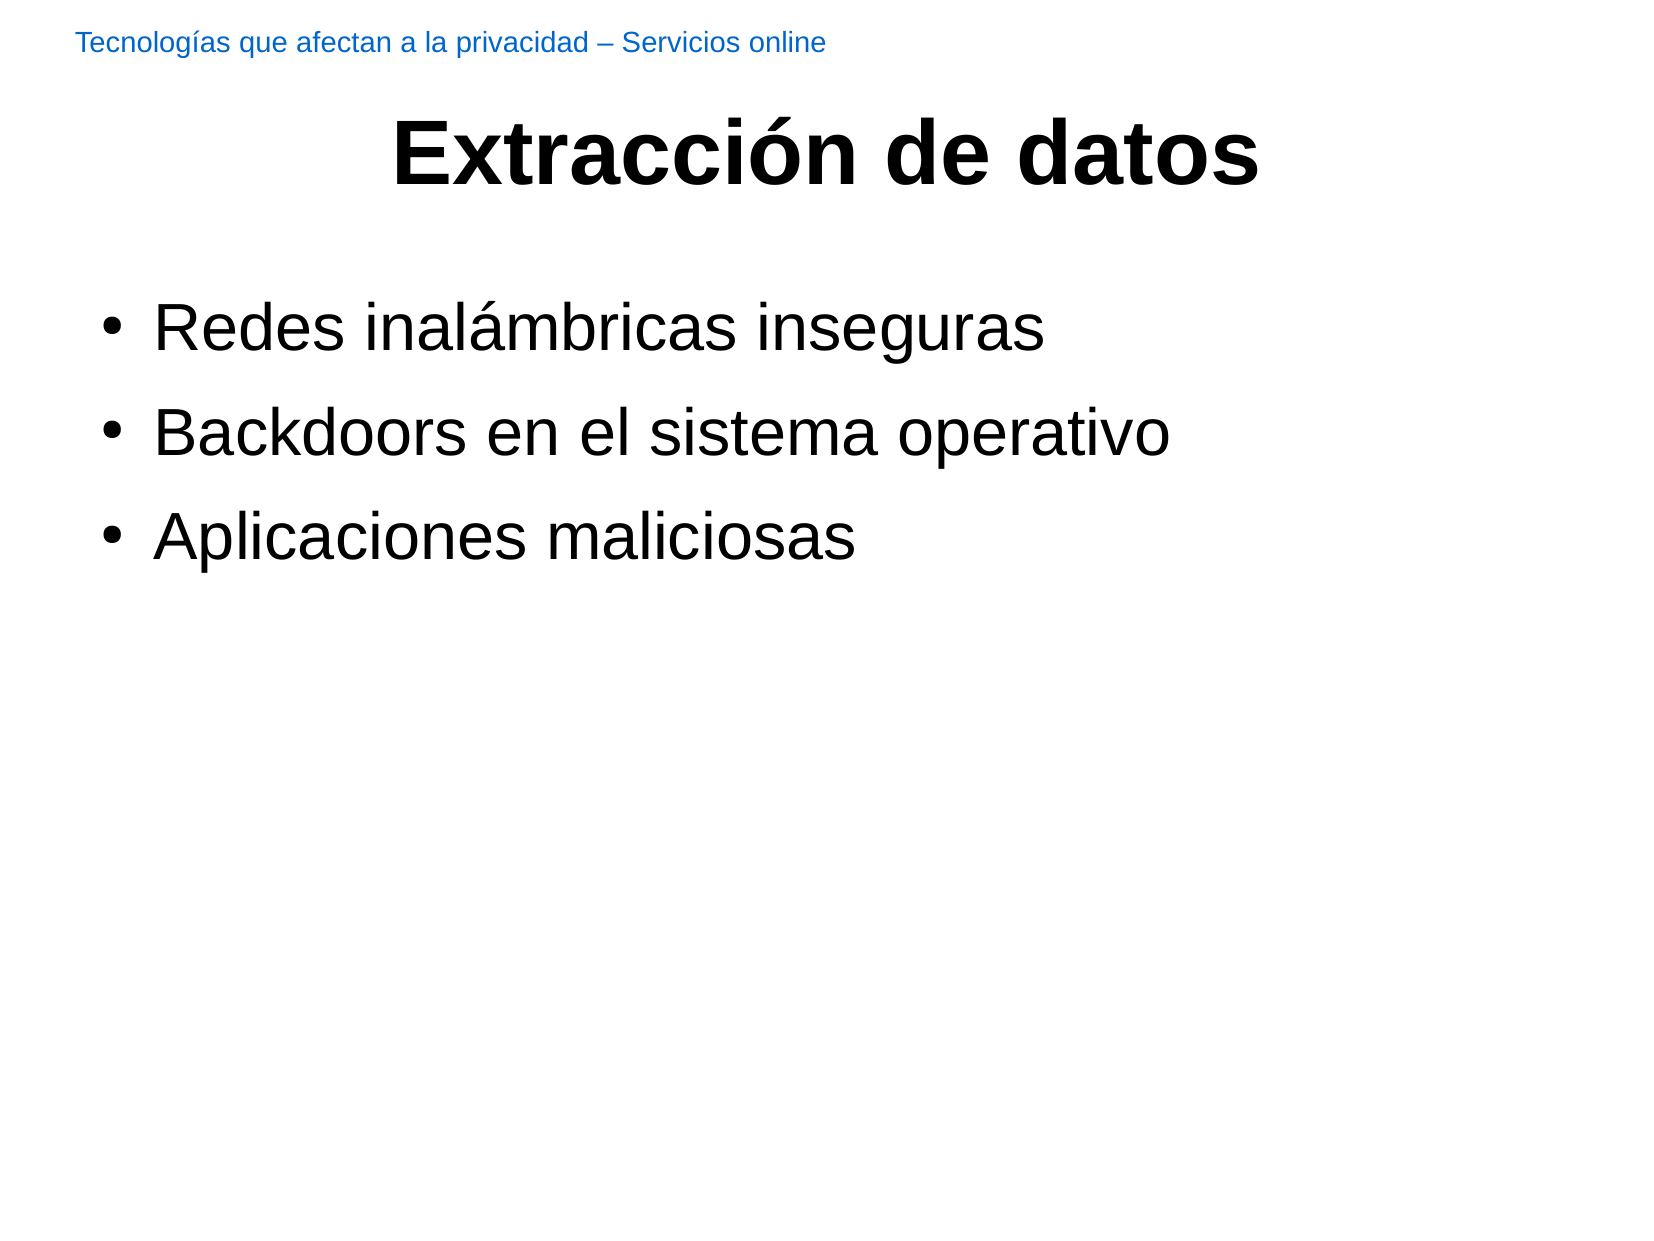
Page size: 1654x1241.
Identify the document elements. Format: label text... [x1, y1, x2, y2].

list Redes inalámbricas inseguras Backdoors en el sistema operativo Aplicaciones maliciosas [82, 290, 1571, 1010]
title Extracción de datos [82, 49, 1571, 257]
text_box Tecnologías que afectan a la privacidad – Servicios online [60, 18, 961, 66]
